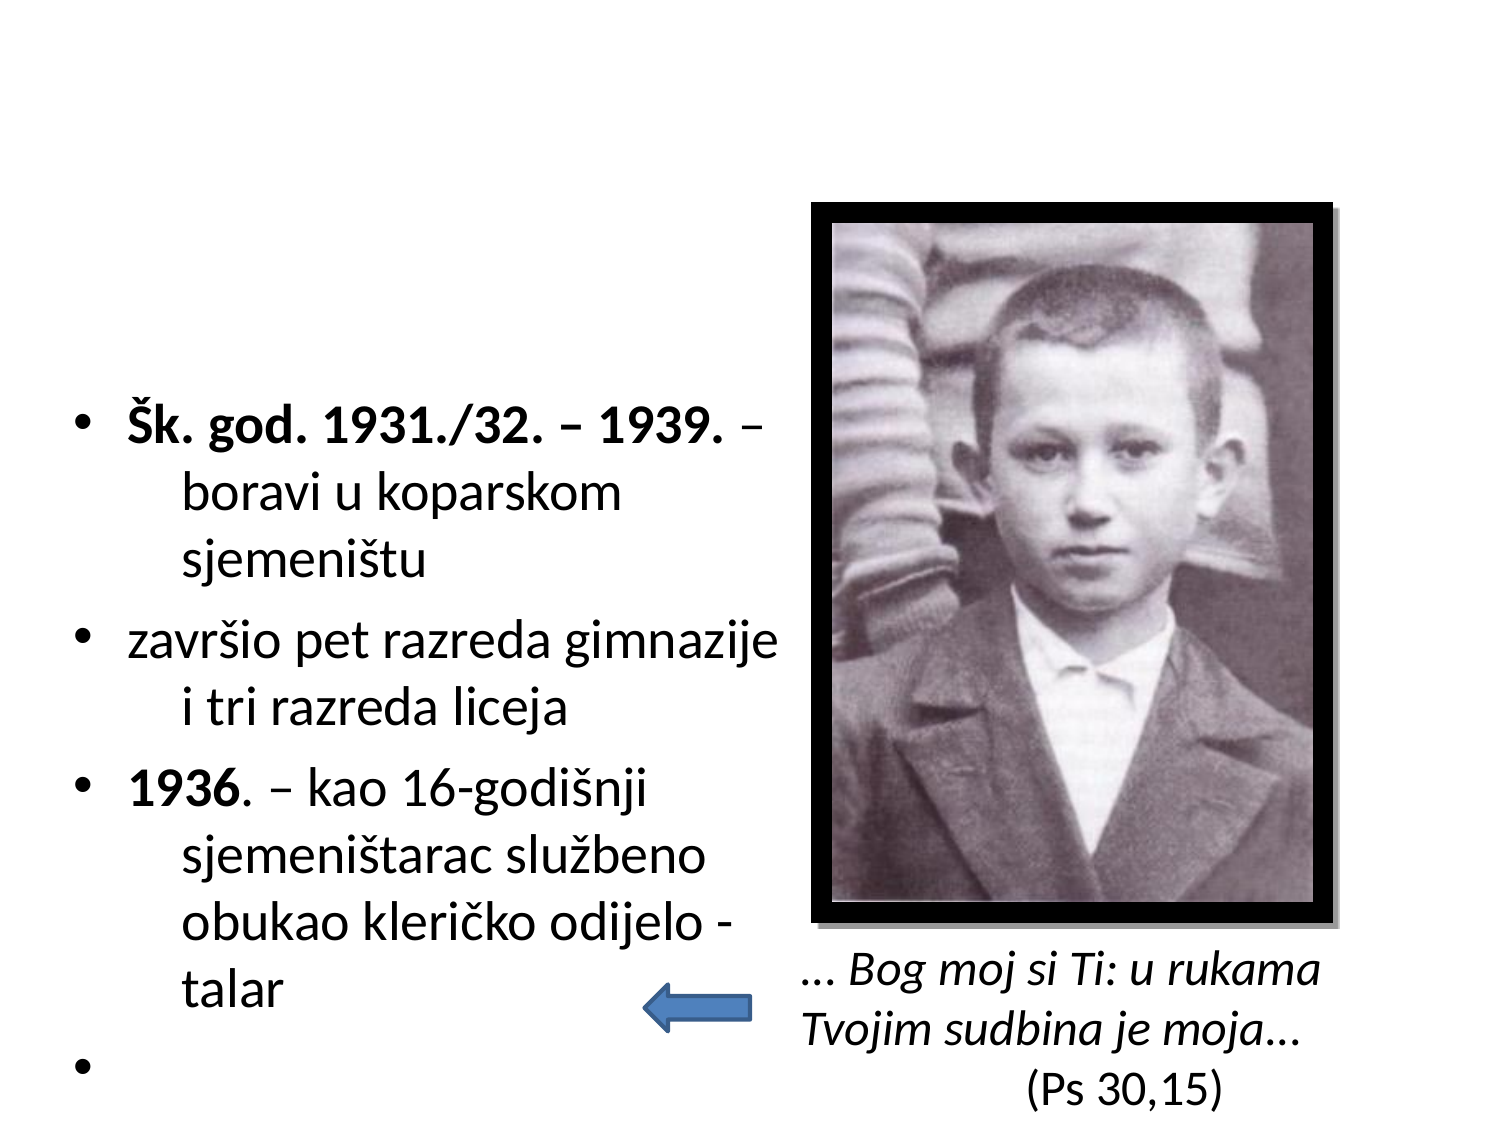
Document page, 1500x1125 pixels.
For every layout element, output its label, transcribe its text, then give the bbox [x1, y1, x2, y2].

title Sjemenište u Kopru [433, 45, 1426, 233]
list Šk. god. 1931./32. – 1939. – boravi u koparskom sjemeništu završio pet razreda gimnazije i tri razreda liceja 1936. – kao 16-godišnji sjemeništarac službeno obukao kleričko odijelo - talar [58, 379, 809, 1079]
text_box [644, 984, 751, 1032]
text_box ... Bog moj si Ti: u rukama Tvojim sudbina je moja... (Ps 30,15) [785, 928, 1465, 1125]
picture [832, 222, 1313, 903]
